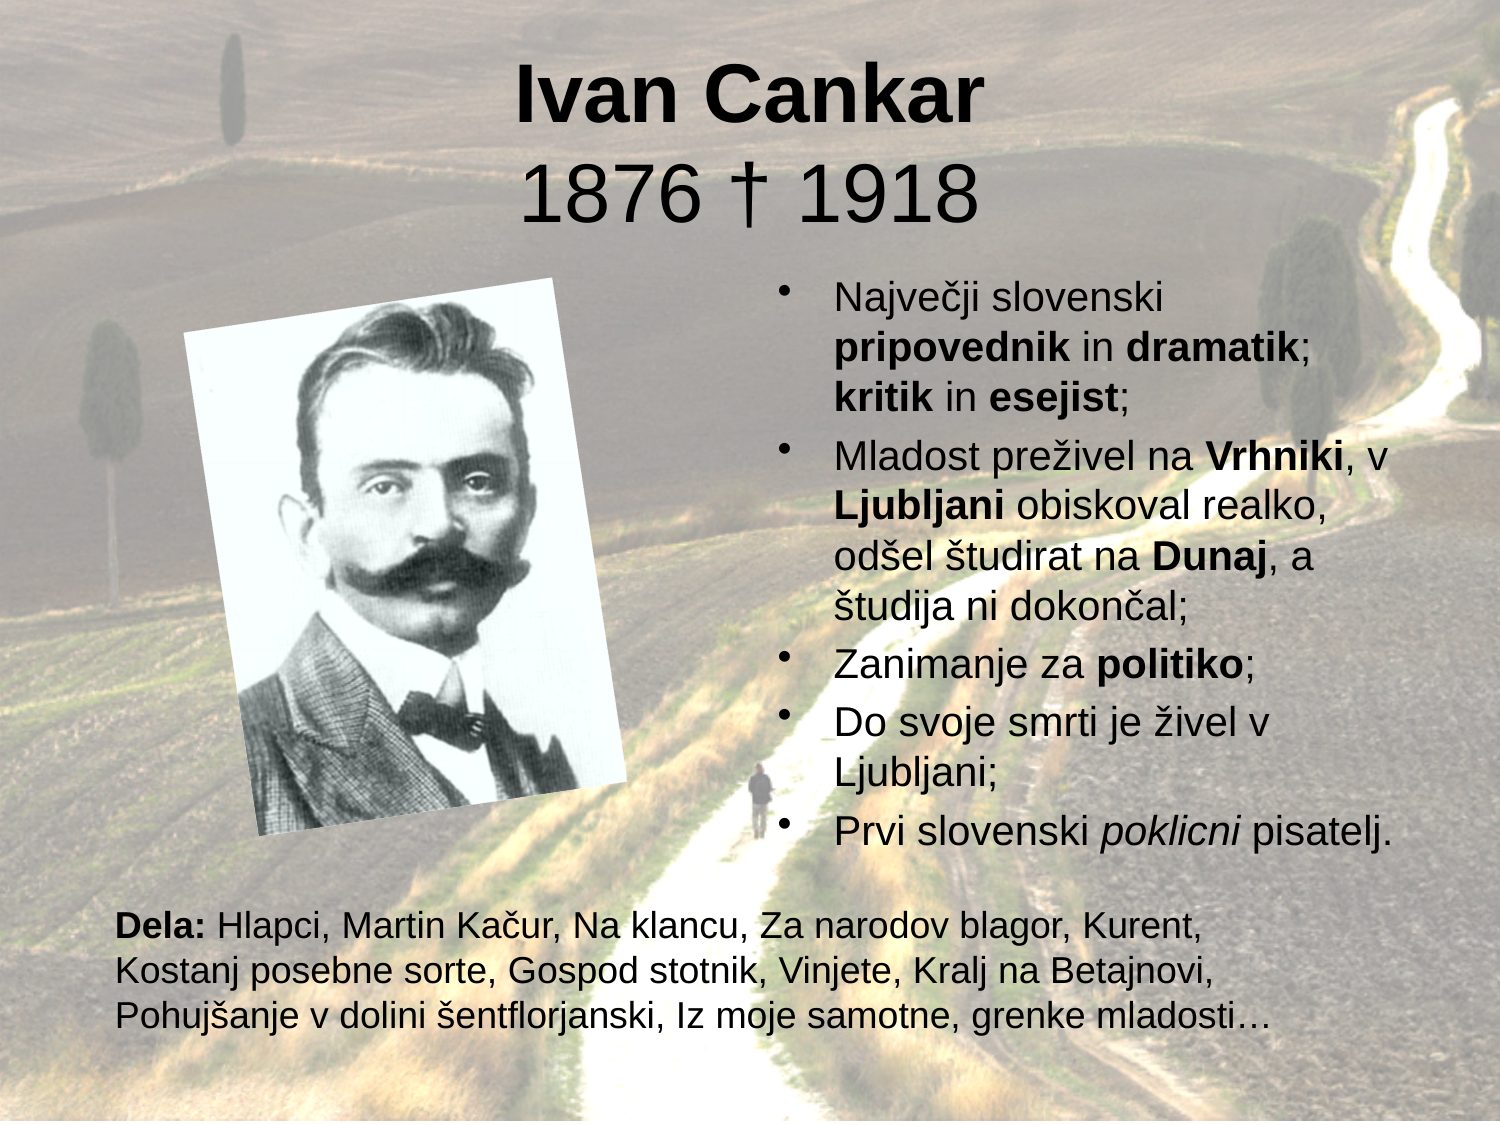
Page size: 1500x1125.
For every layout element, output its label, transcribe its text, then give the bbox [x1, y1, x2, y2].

picture [0, 0, 1500, 1121]
title Ivan Cankar 1876 † 1918 [75, 45, 1425, 233]
text_box Dela: Hlapci, Martin Kačur, Na klancu, Za narodov blagor, Kurent, Kostanj posebne sorte, Gospod stotnik, Vinjete, Kralj na Betajnovi, Pohujšanje v dolini šentflorjanski, Iz moje samotne, grenke mladosti… [100, 893, 1317, 1043]
list Največji slovenski pripovednik in dramatik; kritik in esejist; Mladost preživel na Vrhniki, v Ljubljani obiskoval realko, odšel študirat na Dunaj, a študija ni dokončal; Zanimanje za politiko; Do svoje smrti je živel v Ljubljani; Prvi slovenski poklicni pisatelj. [762, 262, 1425, 1005]
